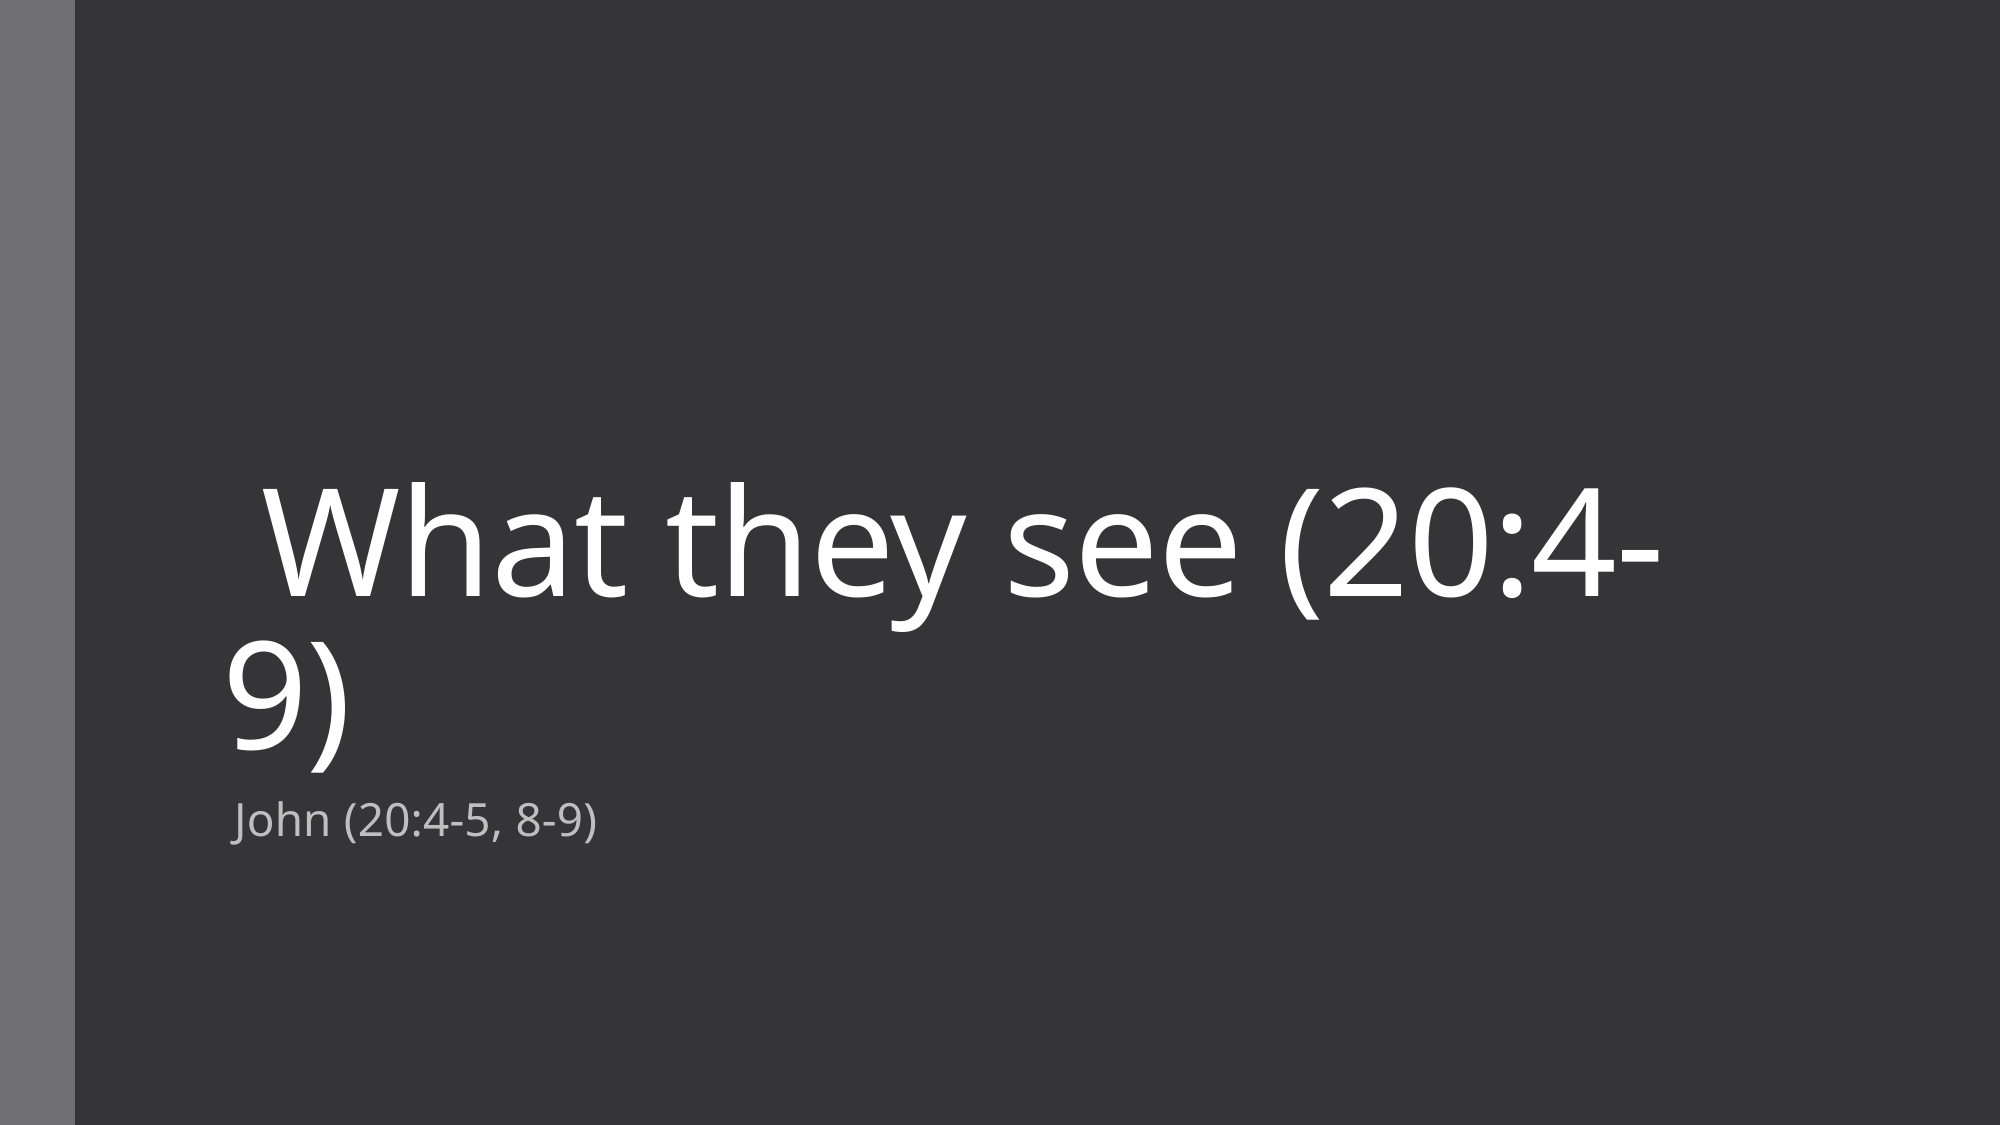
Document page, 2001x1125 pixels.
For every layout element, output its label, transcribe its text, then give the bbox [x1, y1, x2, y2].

subtitle John (20:4-5, 8-9) [206, 787, 1752, 1066]
title What they see (20:4-9) [206, 124, 1752, 787]
